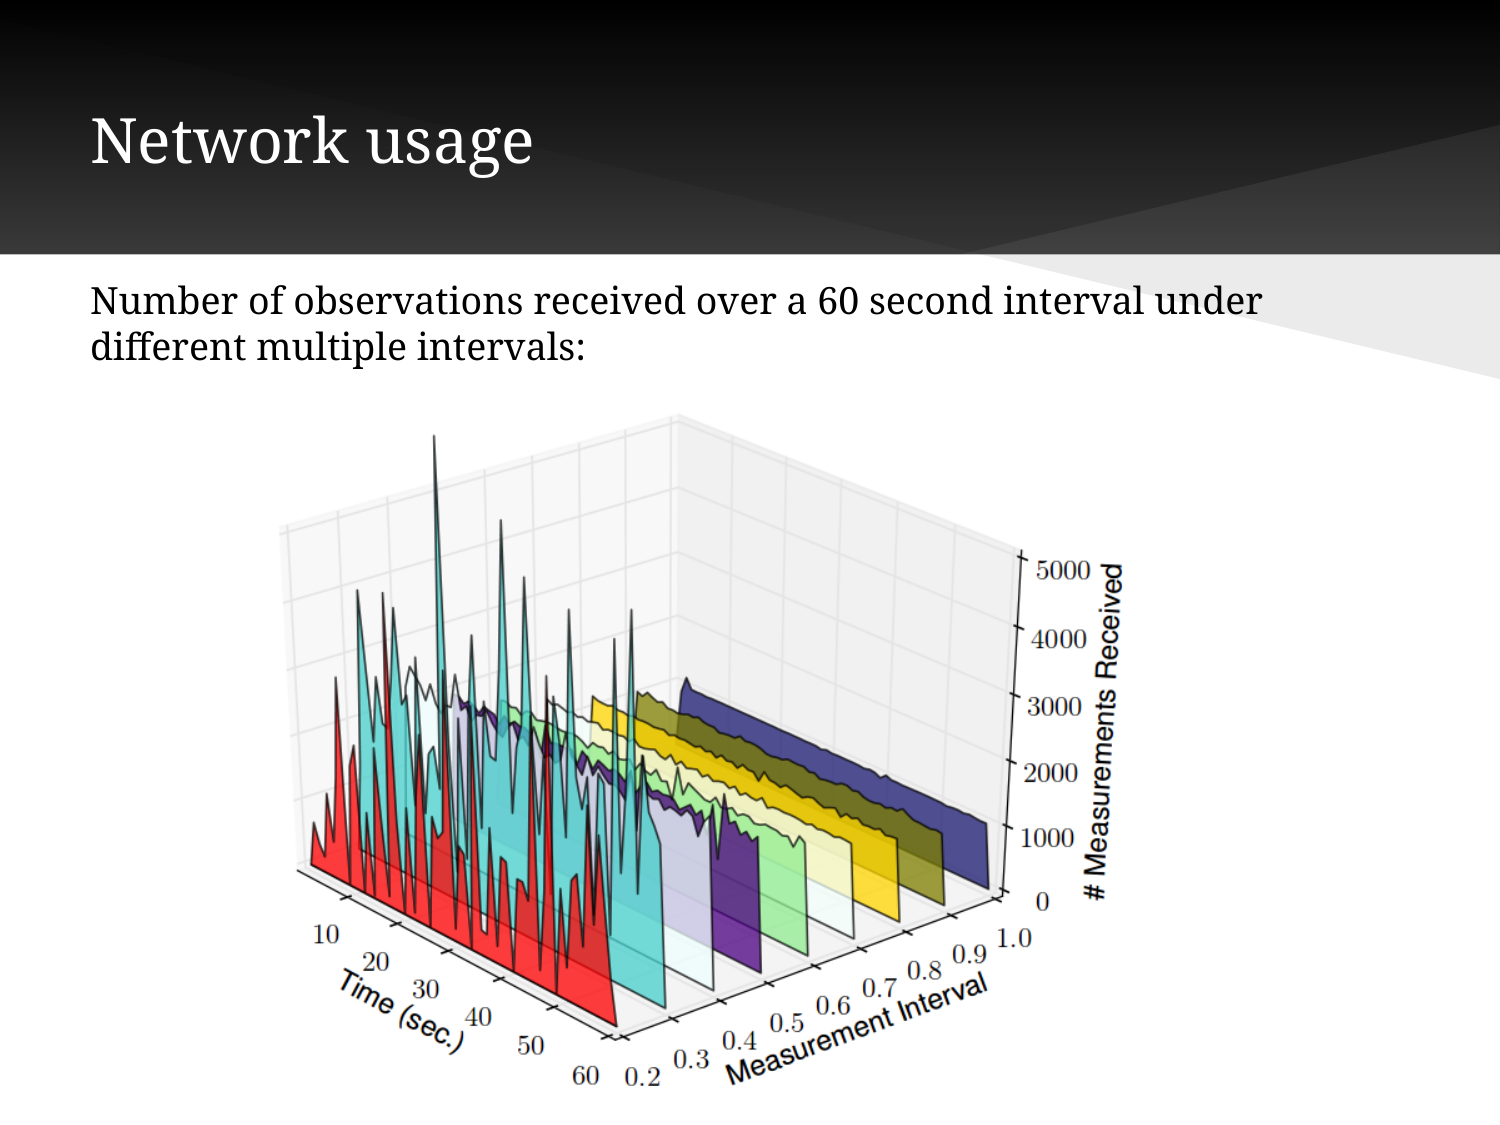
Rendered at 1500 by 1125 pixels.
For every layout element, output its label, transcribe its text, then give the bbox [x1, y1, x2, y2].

title Network usage [75, 45, 1425, 233]
picture [267, 377, 1152, 1111]
list Number of observations received over a 60 second interval under different multiple intervals: [75, 262, 1425, 1078]
